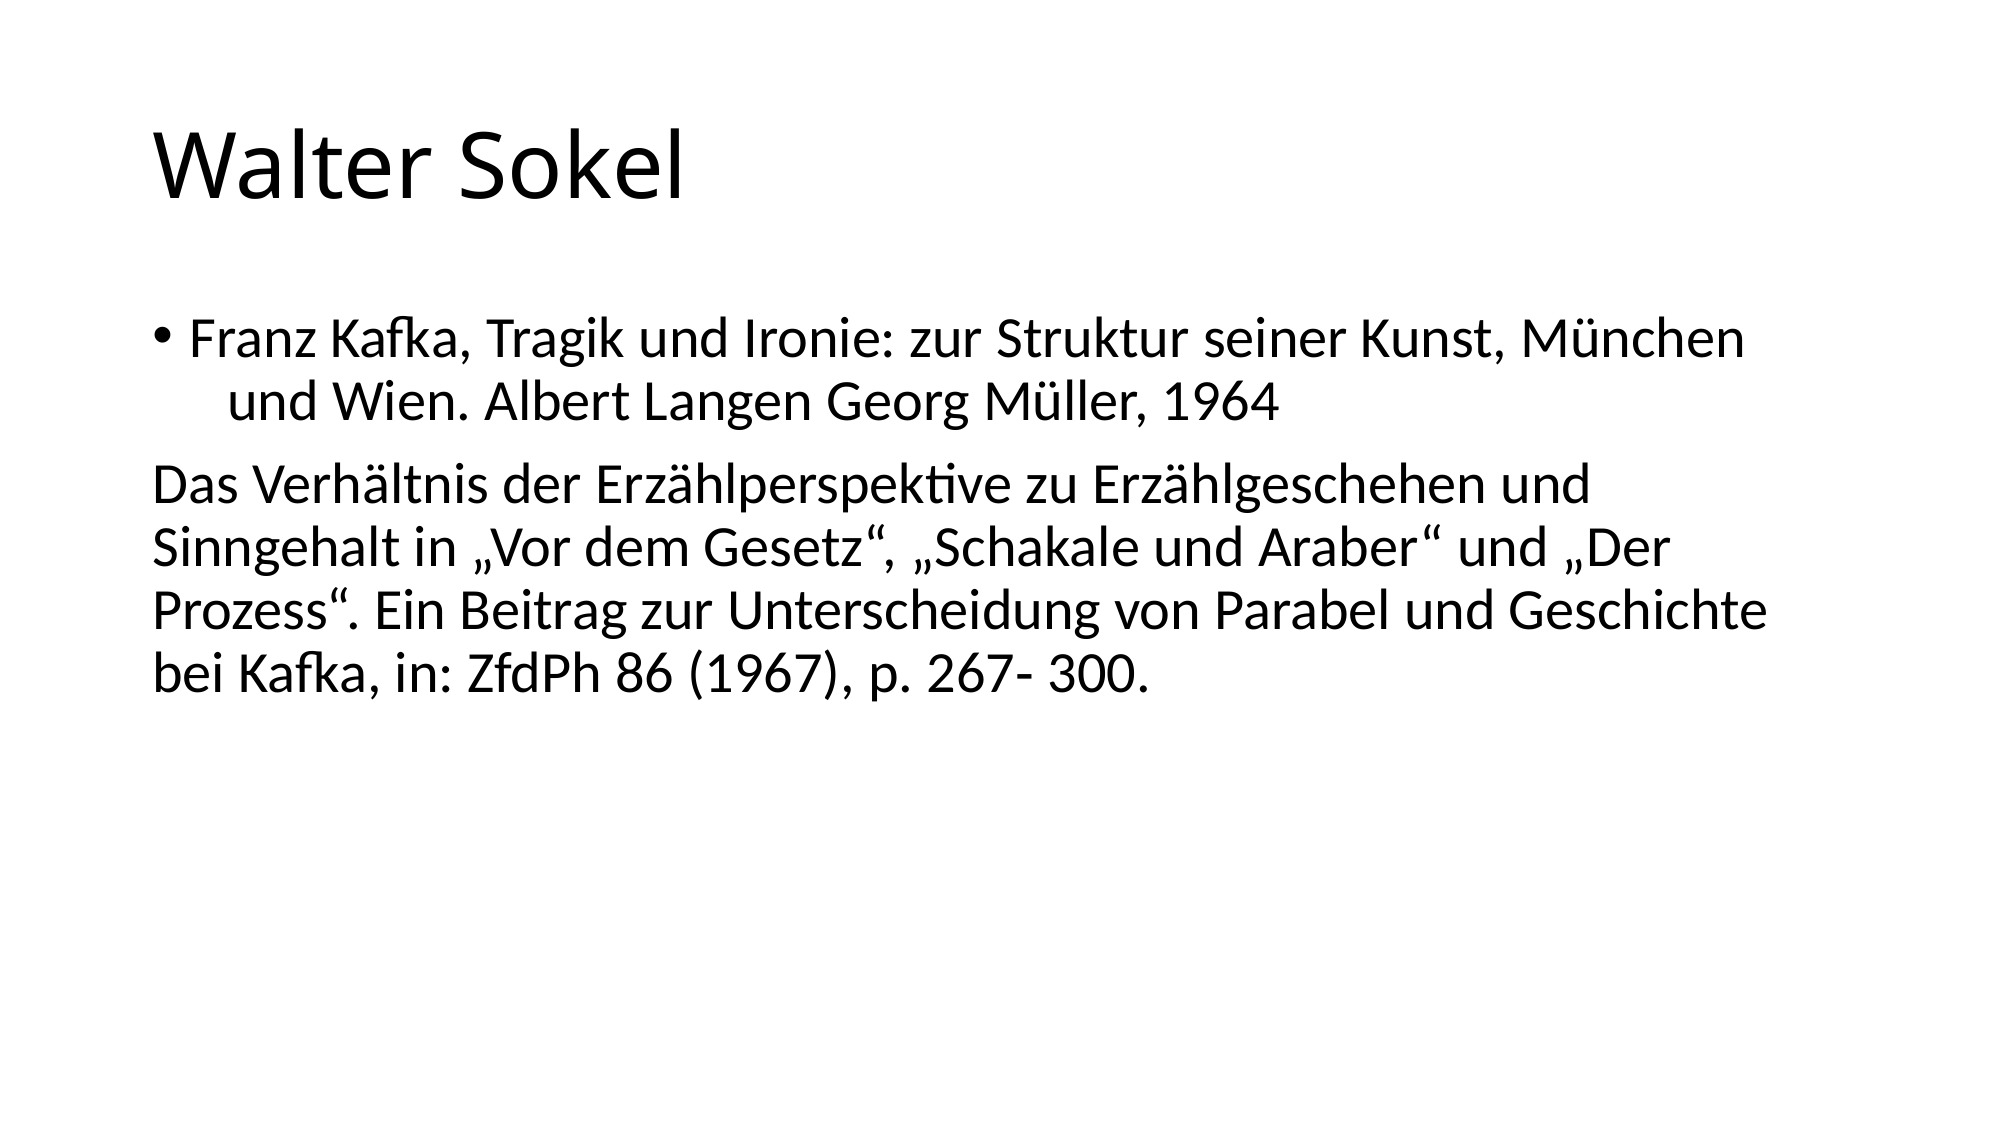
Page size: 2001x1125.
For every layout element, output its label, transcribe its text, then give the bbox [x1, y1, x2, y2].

list Franz Kafka, Tragik und Ironie: zur Struktur seiner Kunst, München und Wien. Albert Langen Georg Müller, 1964 Das Verhältnis der Erzählperspektive zu Erzählgeschehen und Sinngehalt in „Vor dem Gesetz“, „Schakale und Araber“ und „Der Prozess“. Ein Beitrag zur Unterscheidung von Parabel und Geschichte bei Kafka, in: ZfdPh 86 (1967), p. 267‐ 300. [137, 299, 1863, 1014]
title Walter Sokel [137, 59, 1863, 278]
